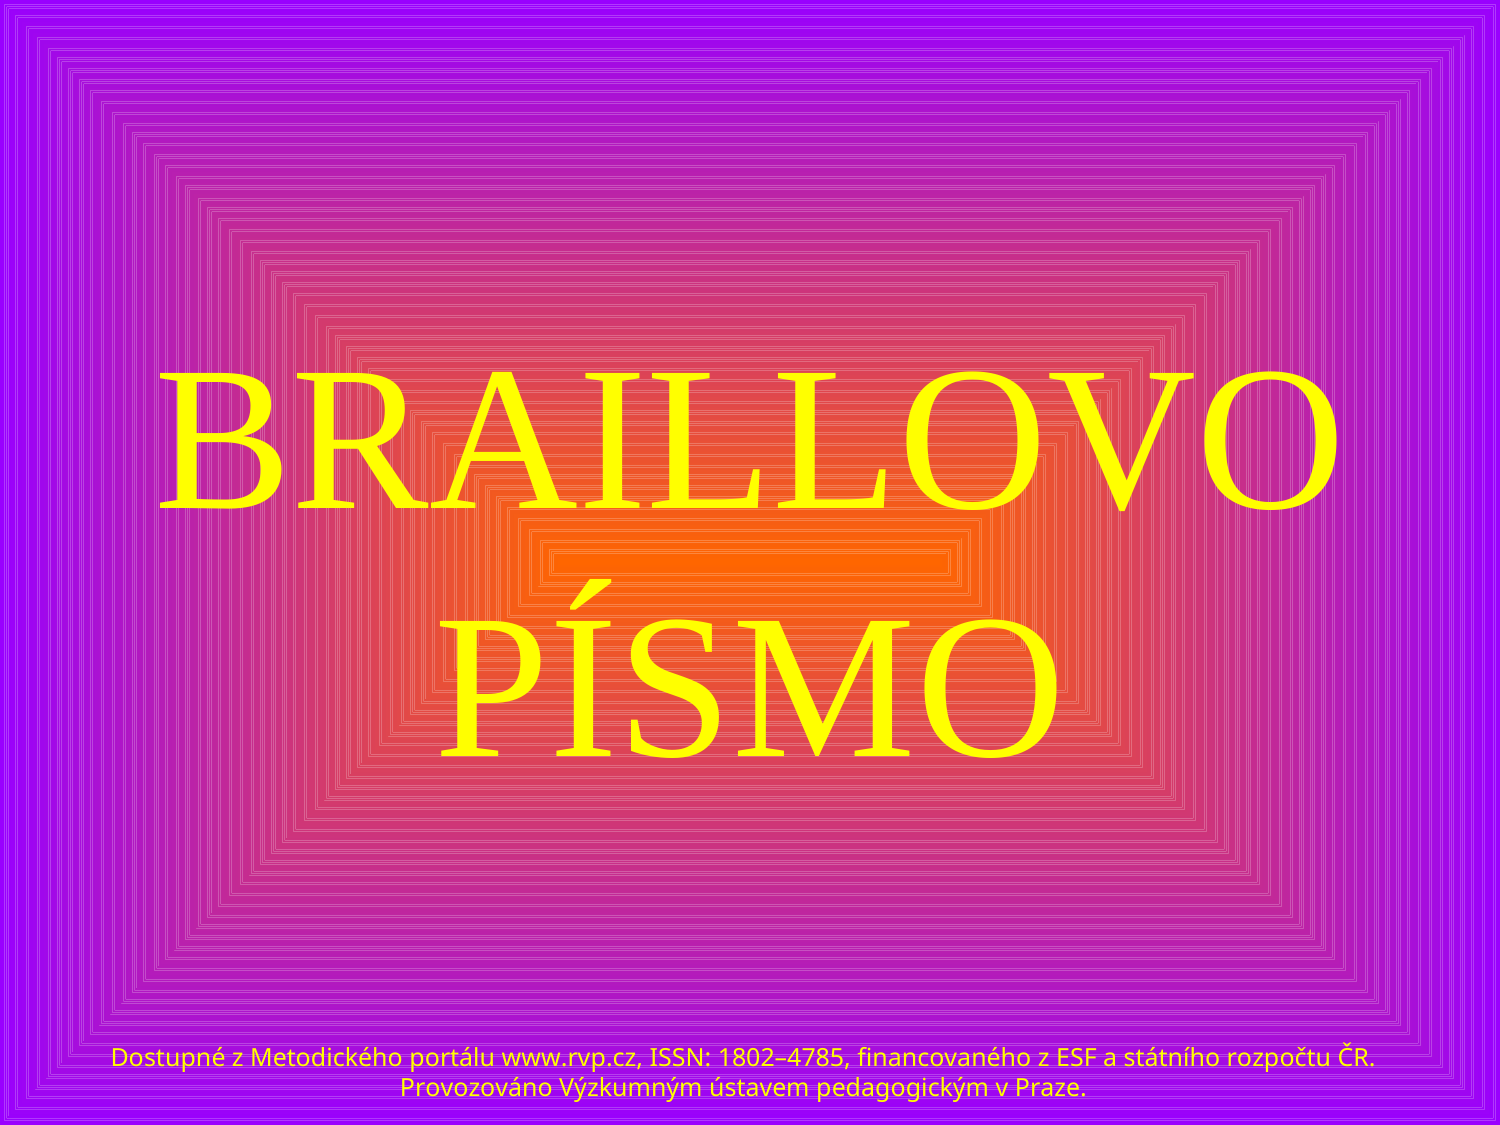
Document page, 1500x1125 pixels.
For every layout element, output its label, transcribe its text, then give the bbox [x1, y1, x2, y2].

text_box Dostupné z Metodického portálu www.rvp.cz, ISSN: 1802–4785, financovaného z ESF a státního rozpočtu ČR. Provozováno Výzkumným ústavem pedagogickým v Praze. [35, 1041, 1454, 1102]
text_box BRAILLOVO PÍSMO [0, 294, 1500, 806]
